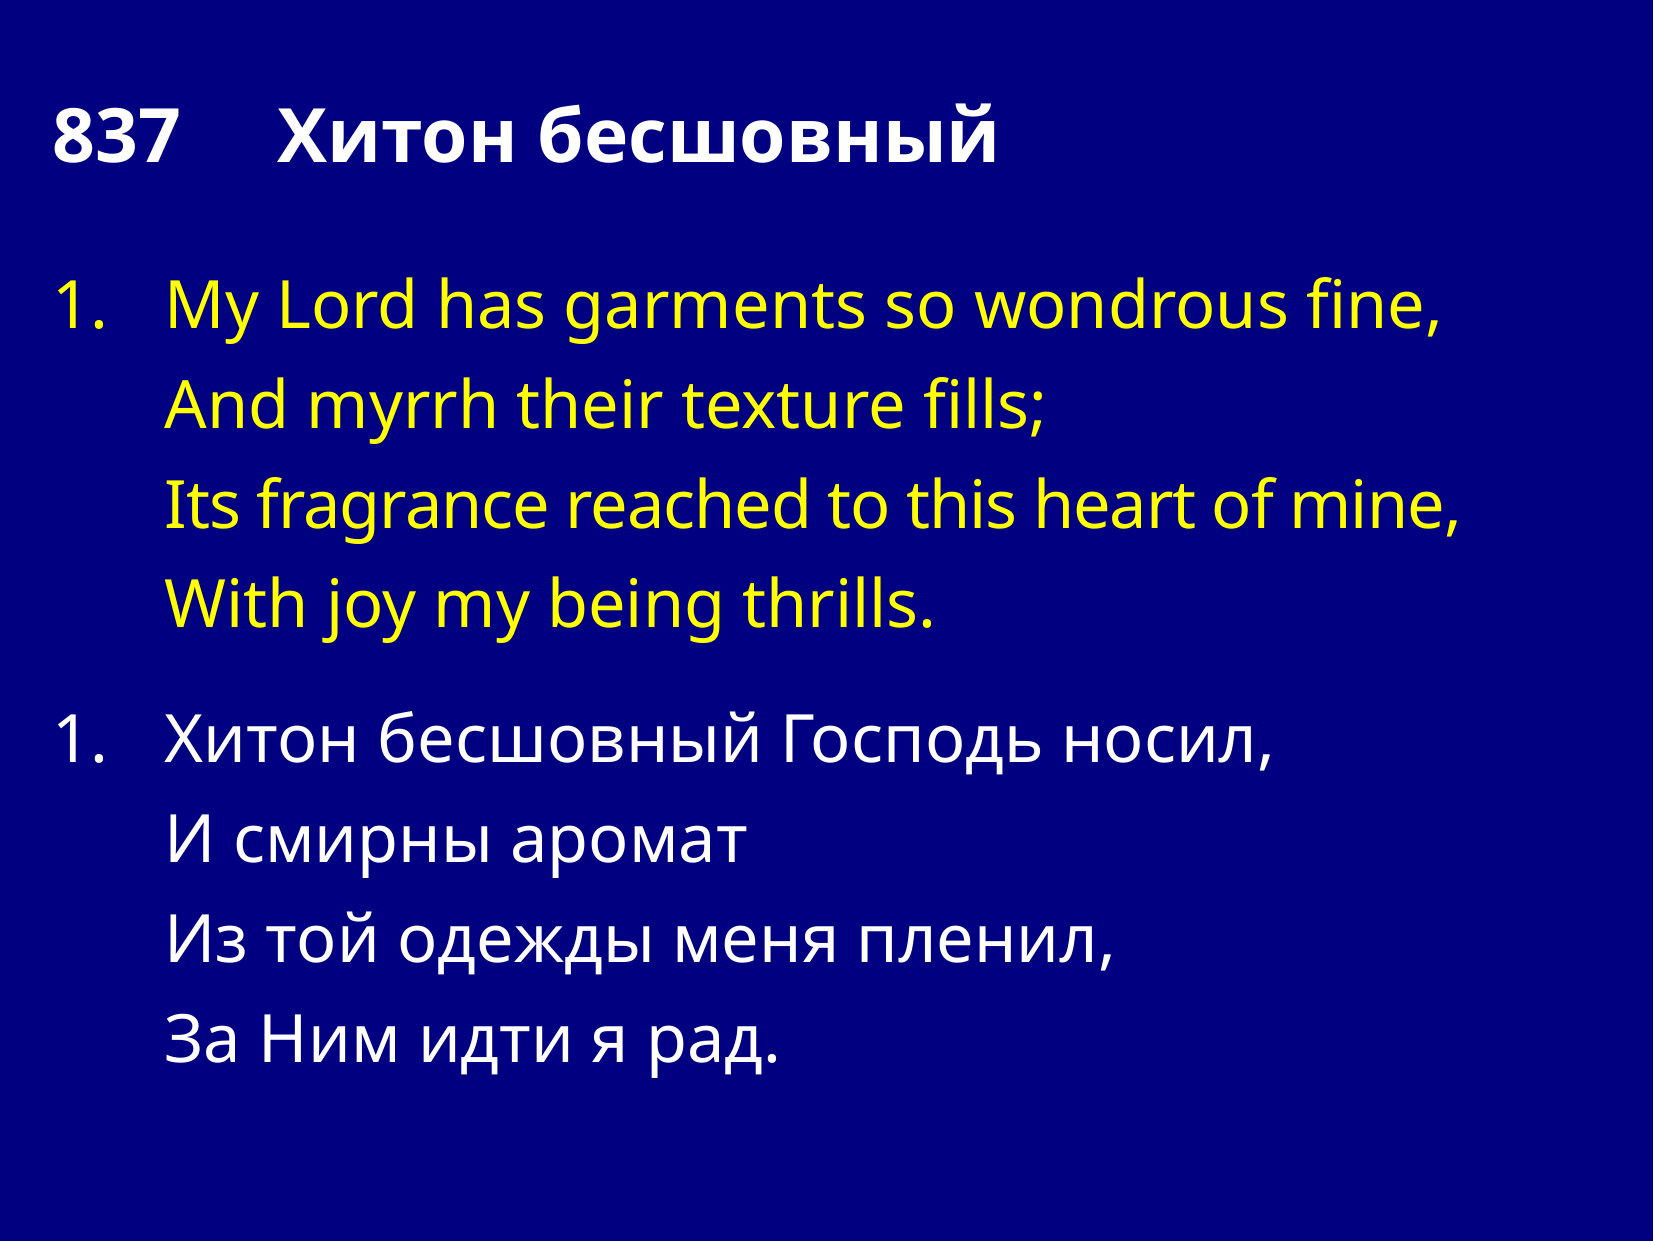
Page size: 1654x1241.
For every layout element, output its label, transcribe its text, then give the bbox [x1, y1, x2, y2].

text_box 837 Хитон бесшовный [37, 75, 1576, 188]
text_box 1. Хитон бесшовный Господь носил, И смирны аромат Из той одежды меня пленил, За Ним идти я рад. [37, 675, 1651, 1163]
text_box 1. My Lord has garments so wondrous fine, And myrrh their texture fills; Its fragrance reached to this heart of mine, With joy my being thrills. [37, 150, 1651, 638]
